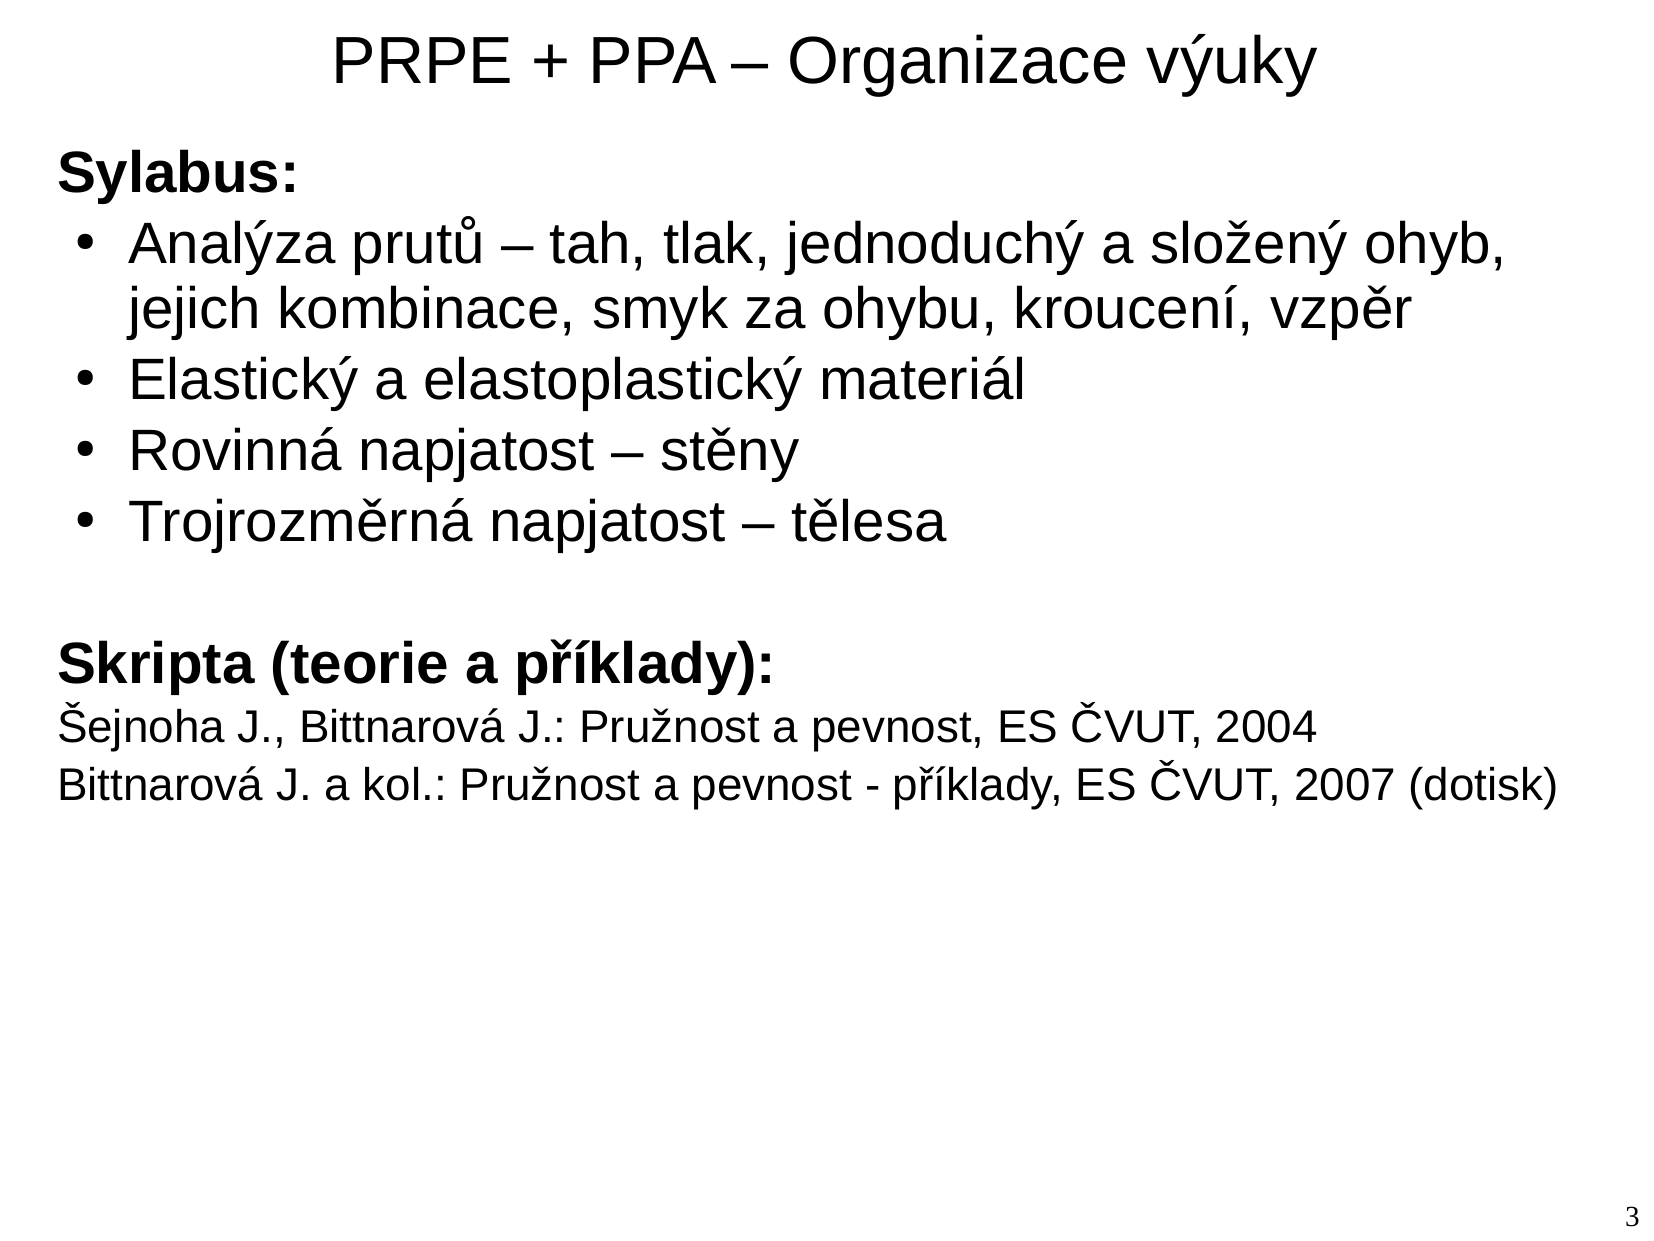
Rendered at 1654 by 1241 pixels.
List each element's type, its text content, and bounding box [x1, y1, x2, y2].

title PRPE + PPA – Organizace výuky [37, 8, 1613, 113]
list Sylabus: Analýza prutů – tah, tlak, jednoduchý a složený ohyb, jejich kombinace, smyk za ohybu, kroucení, vzpěr Elastický a elastoplastický materiál Rovinná napjatost – stěny Trojrozměrná napjatost – tělesa Skripta (teorie a příklady): Šejnoha J., Bittnarová J.: Pružnost a pevnost, ES ČVUT, 2004 Bittnarová J. a kol.: Pružnost a pevnost - příklady, ES ČVUT, 2007 (dotisk) [57, 140, 1589, 1213]
